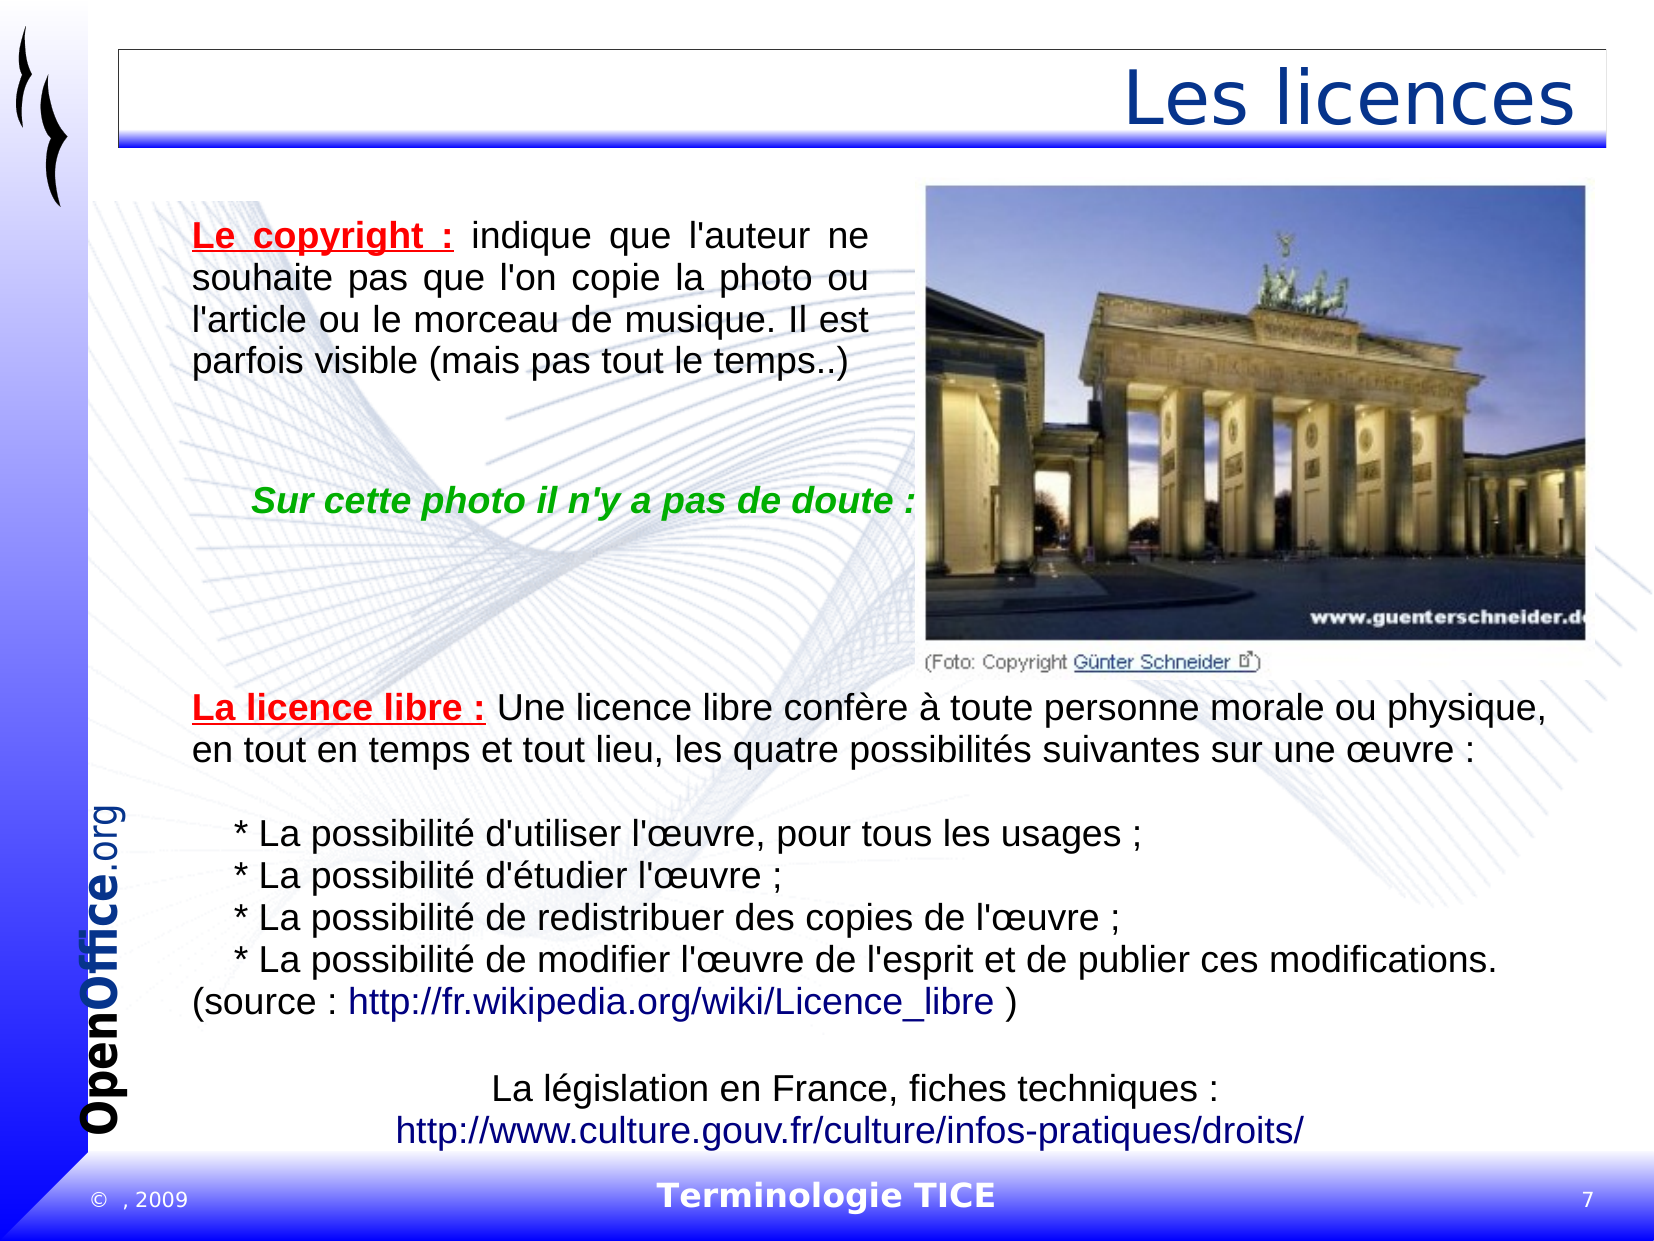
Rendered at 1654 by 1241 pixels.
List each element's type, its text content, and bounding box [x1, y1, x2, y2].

text_box Le copyright : indique que l'auteur ne souhaite pas que l'on copie la photo ou l'article ou le morceau de musique. Il est parfois visible (mais pas tout le temps..) [177, 206, 886, 391]
picture [915, 177, 1595, 680]
text_box La législation en France, fiches techniques : http://www.culture.gouv.fr/culture/infos-pratiques/droits/ [126, 1060, 1584, 1160]
text_box La licence libre : Une licence libre confère à toute personne morale ou physique, en tout en temps et tout lieu, les quatre possibilités suivantes sur une œuvre : * La possibilité d'utiliser l'œuvre, pour tous les usages ; * La possibilité d'étudier l'œuvre ; * La possibilité de redistribuer des copies de l'œuvre ; * La possibilité de modifier l'œuvre de l'esprit et de publier ces modifications. (source : http://fr.wikipedia.org/wiki/Licence_libre ) [177, 679, 1563, 1060]
title Les licences [118, 54, 1607, 143]
text_box Sur cette photo il n'y a pas de doute : [236, 472, 915, 531]
